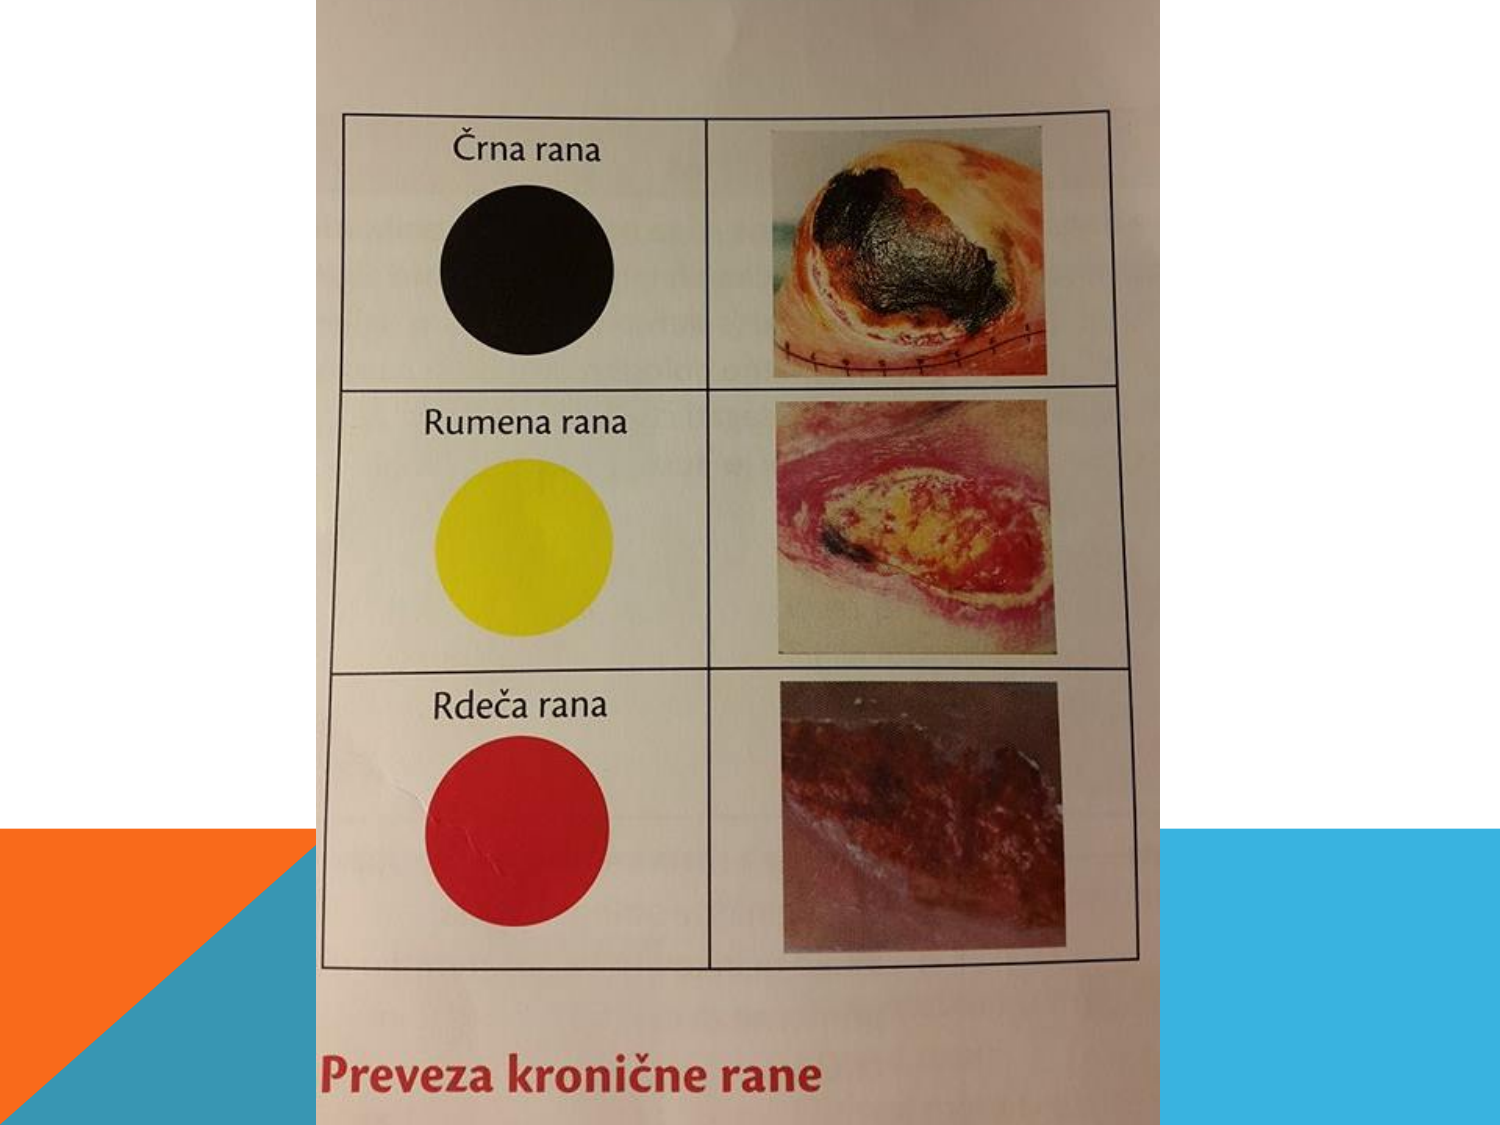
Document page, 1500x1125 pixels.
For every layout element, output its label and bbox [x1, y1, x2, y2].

picture [316, 0, 1160, 1125]
